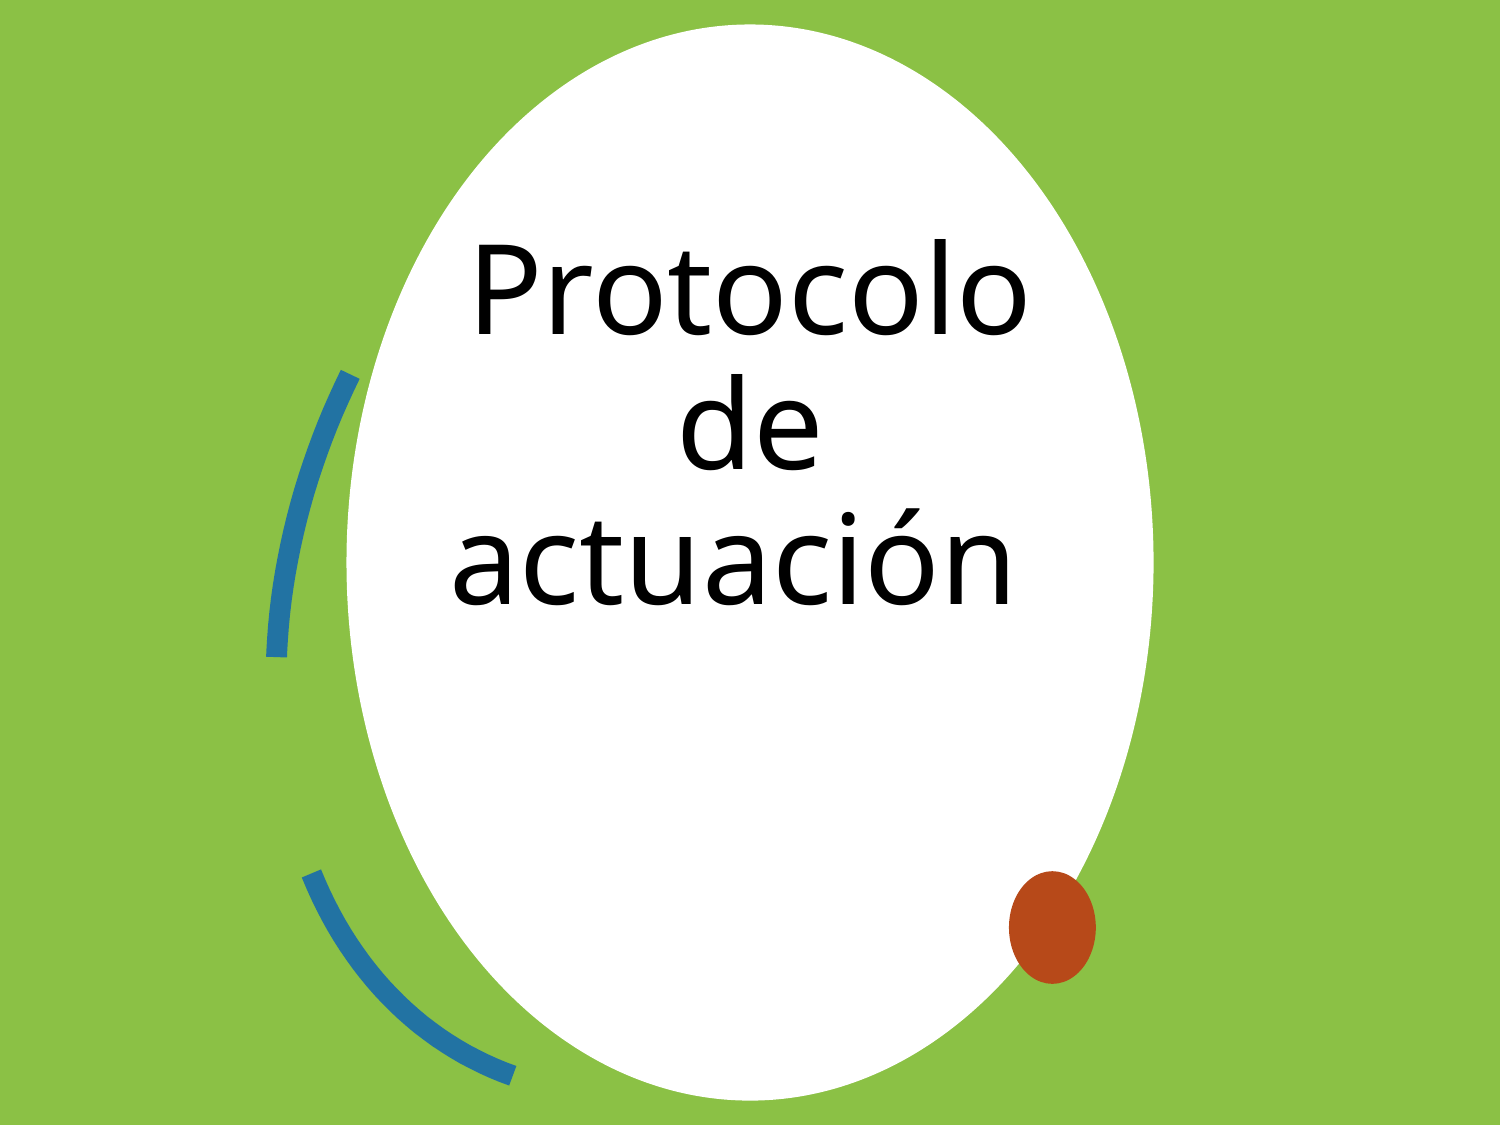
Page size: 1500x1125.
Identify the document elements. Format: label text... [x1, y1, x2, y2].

text_box [0, 0, 1500, 1125]
title Protocolo de actuación [407, 226, 1093, 639]
